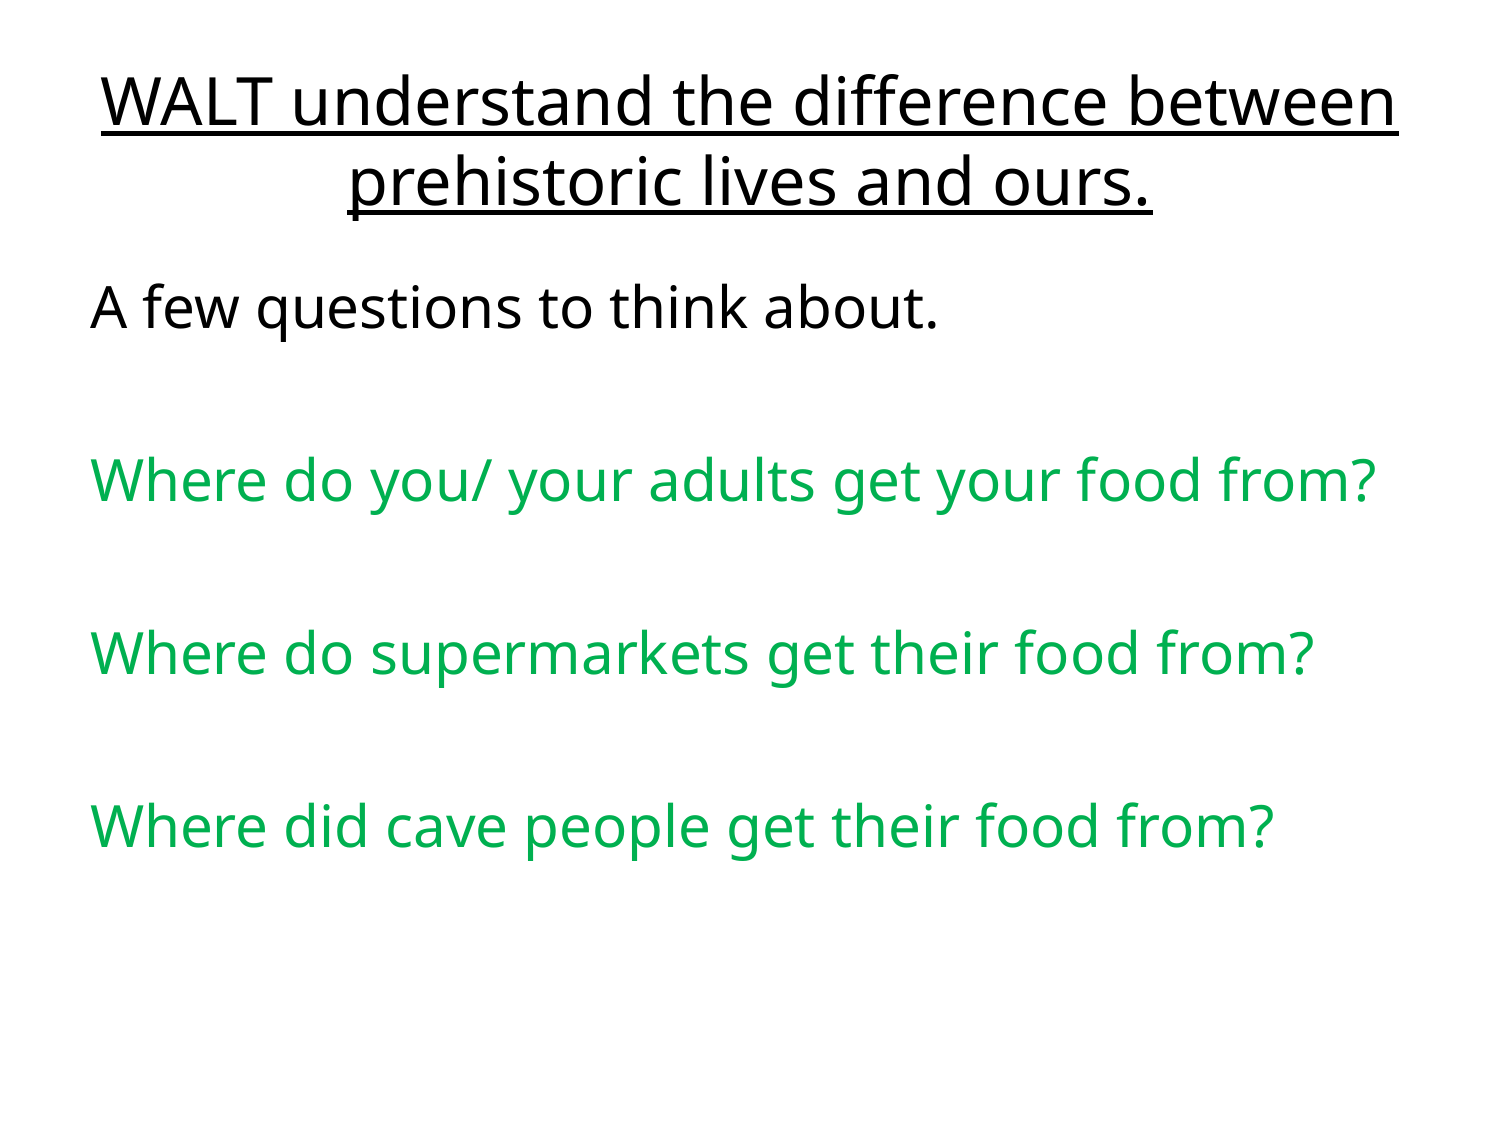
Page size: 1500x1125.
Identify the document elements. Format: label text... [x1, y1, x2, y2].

title WALT understand the difference between prehistoric lives and ours. [75, 45, 1426, 233]
list A few questions to think about. Where do you/ your adults get your food from? Where do supermarkets get their food from? Where did cave people get their food from? [75, 262, 1426, 1005]
